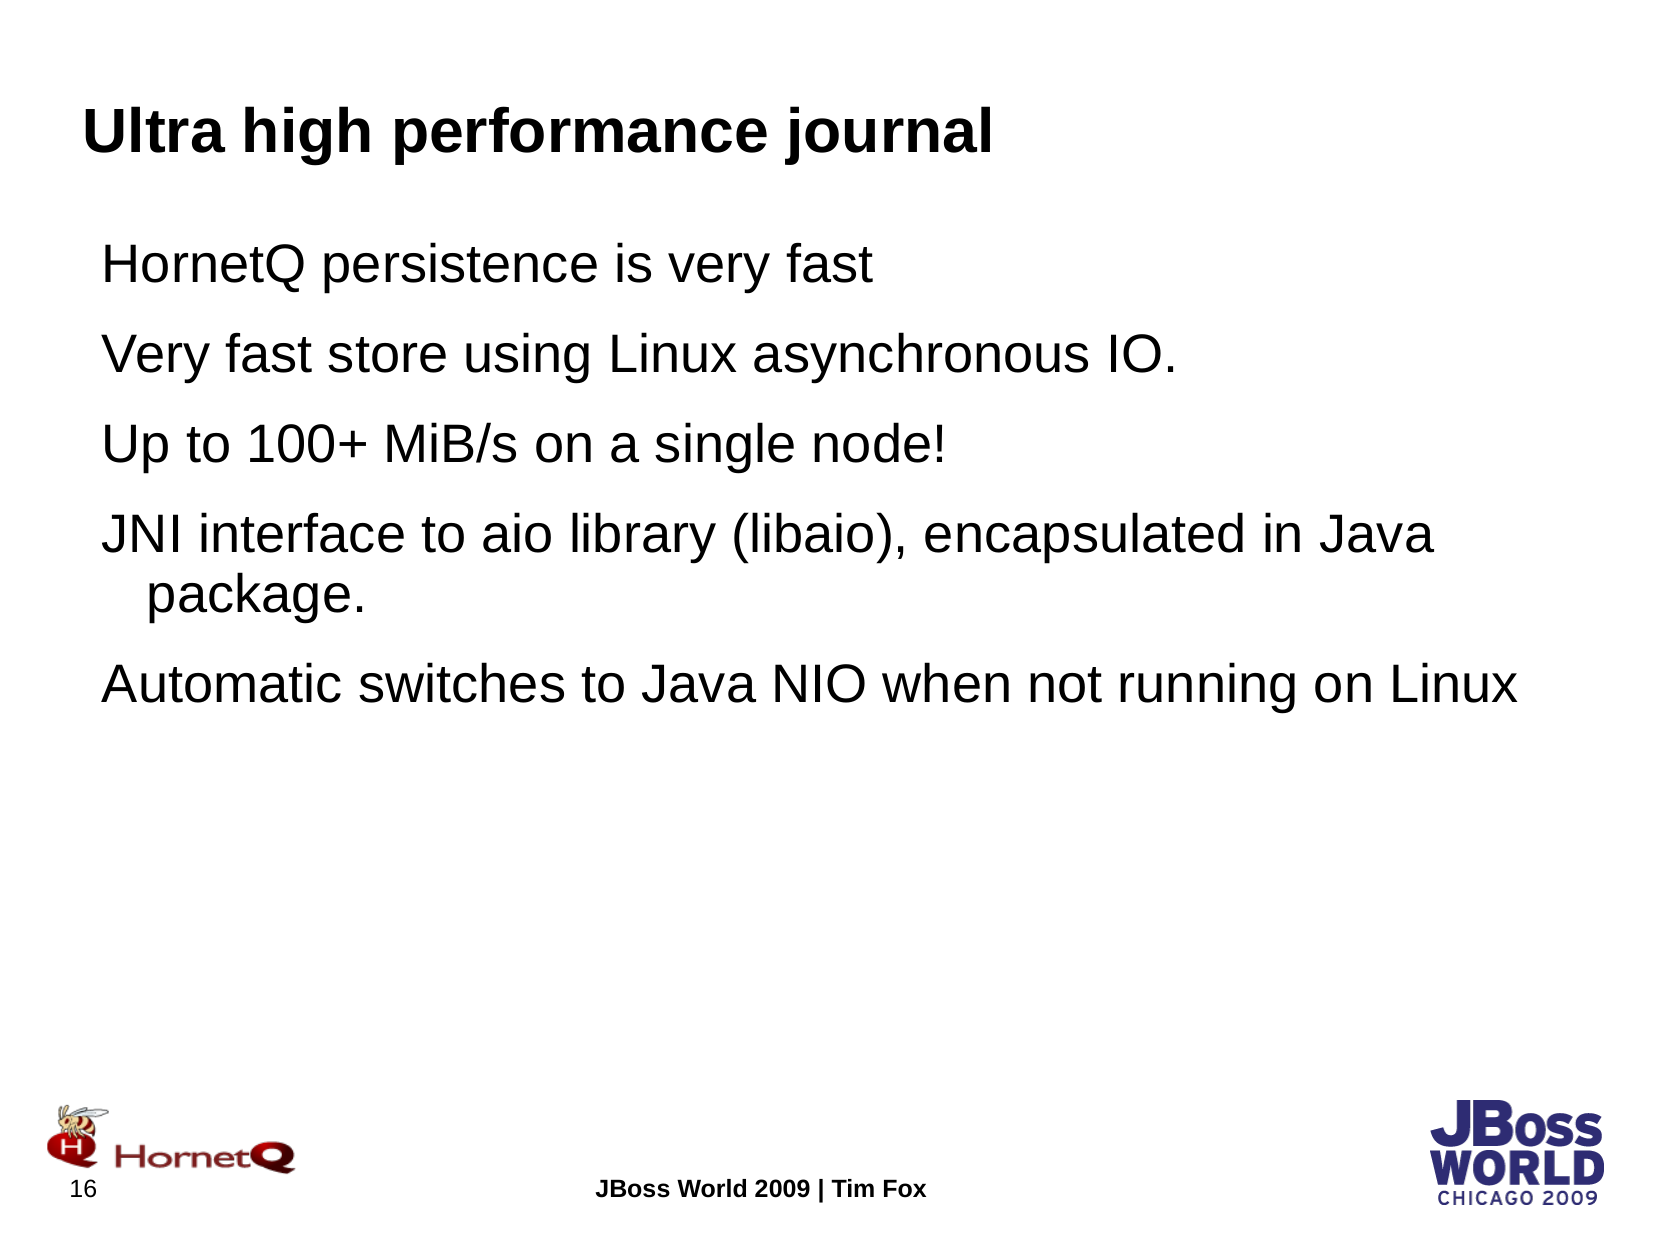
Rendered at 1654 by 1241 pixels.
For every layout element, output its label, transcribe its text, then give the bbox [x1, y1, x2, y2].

picture [46, 1101, 297, 1177]
title Ultra high performance journal [82, 37, 1571, 226]
list HornetQ persistence is very fast Very fast store using Linux asynchronous IO. Up to 100+ MiB/s on a single node! JNI interface to aio library (libaio), encapsulated in Java package. Automatic switches to Java NIO when not running on Linux [86, 232, 1576, 835]
picture [1430, 1099, 1604, 1212]
